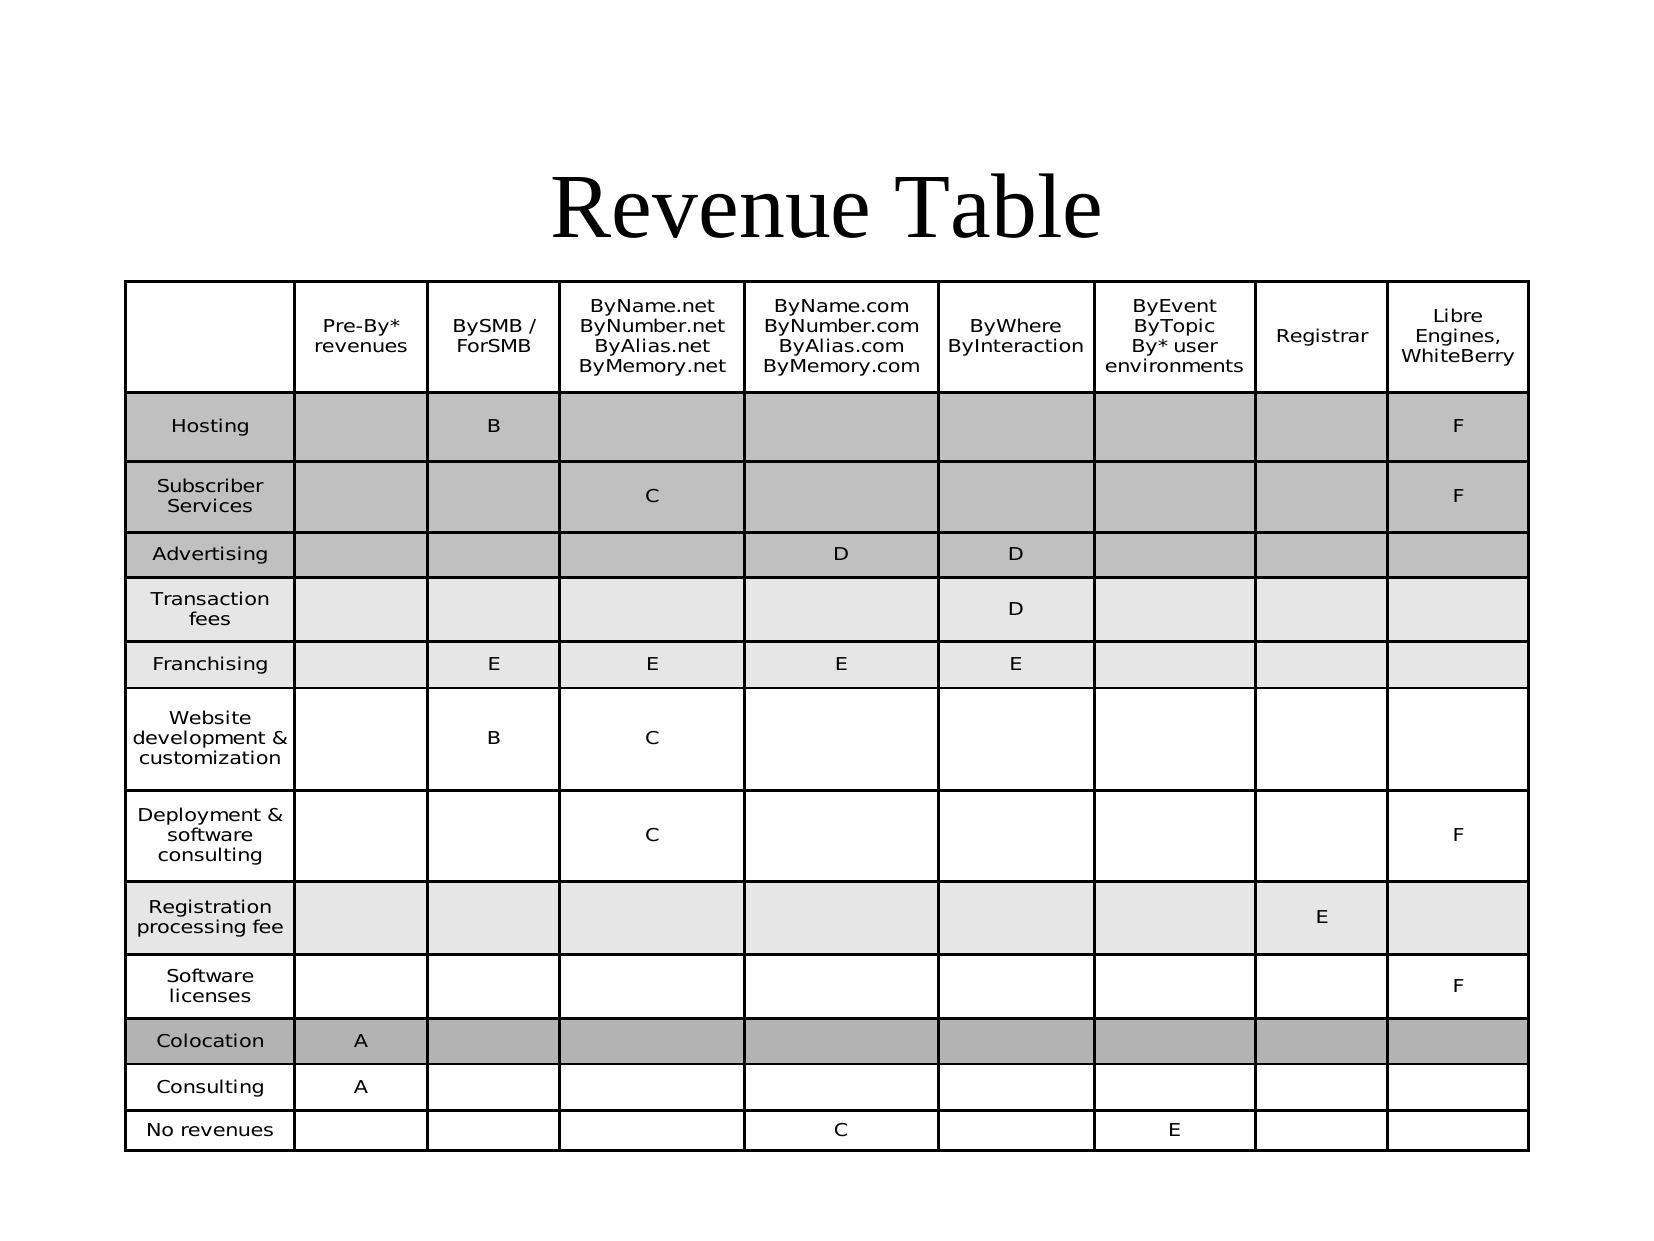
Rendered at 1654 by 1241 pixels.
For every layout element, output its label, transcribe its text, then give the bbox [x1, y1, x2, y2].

chart [123, 279, 1530, 1153]
title Revenue Table [121, 102, 1534, 311]
